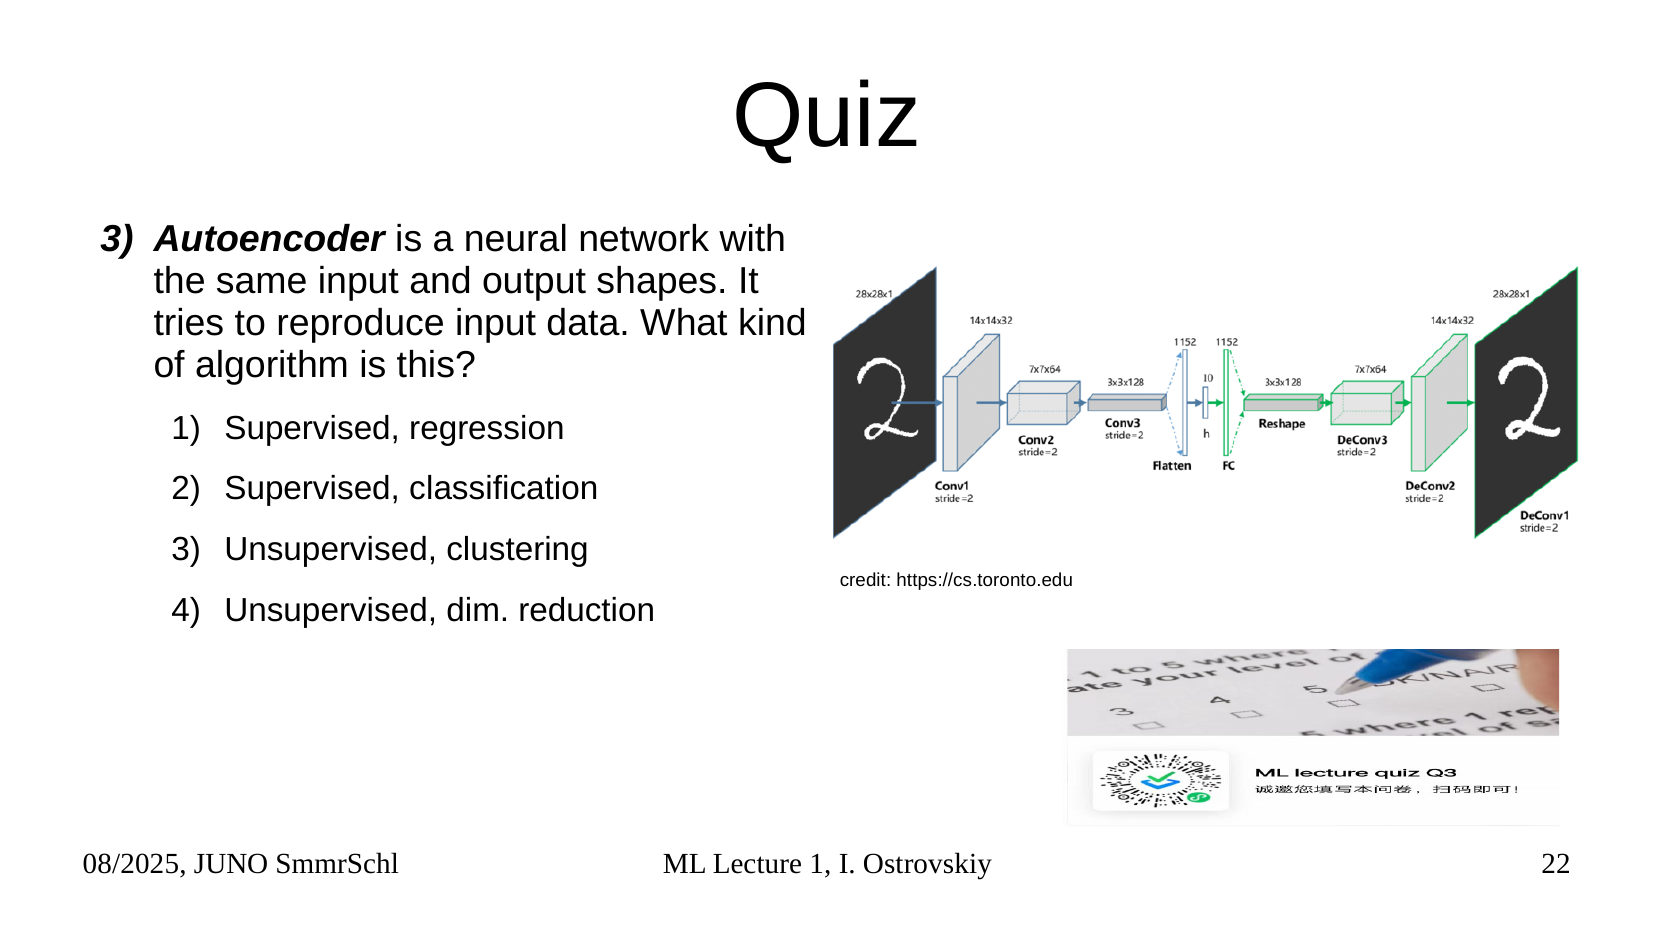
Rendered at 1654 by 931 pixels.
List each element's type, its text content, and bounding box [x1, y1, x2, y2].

picture [1062, 649, 1560, 827]
list Autoencoder is a neural network with the same input and output shapes. It tries to reproduce input data. What kind of algorithm is this? Supervised, regression Supervised, classification Unsupervised, clustering Unsupervised, dim. reduction [82, 217, 809, 758]
text_box credit: https://cs.toronto.edu [825, 562, 1200, 662]
picture [825, 262, 1584, 541]
title Quiz [82, 37, 1571, 193]
